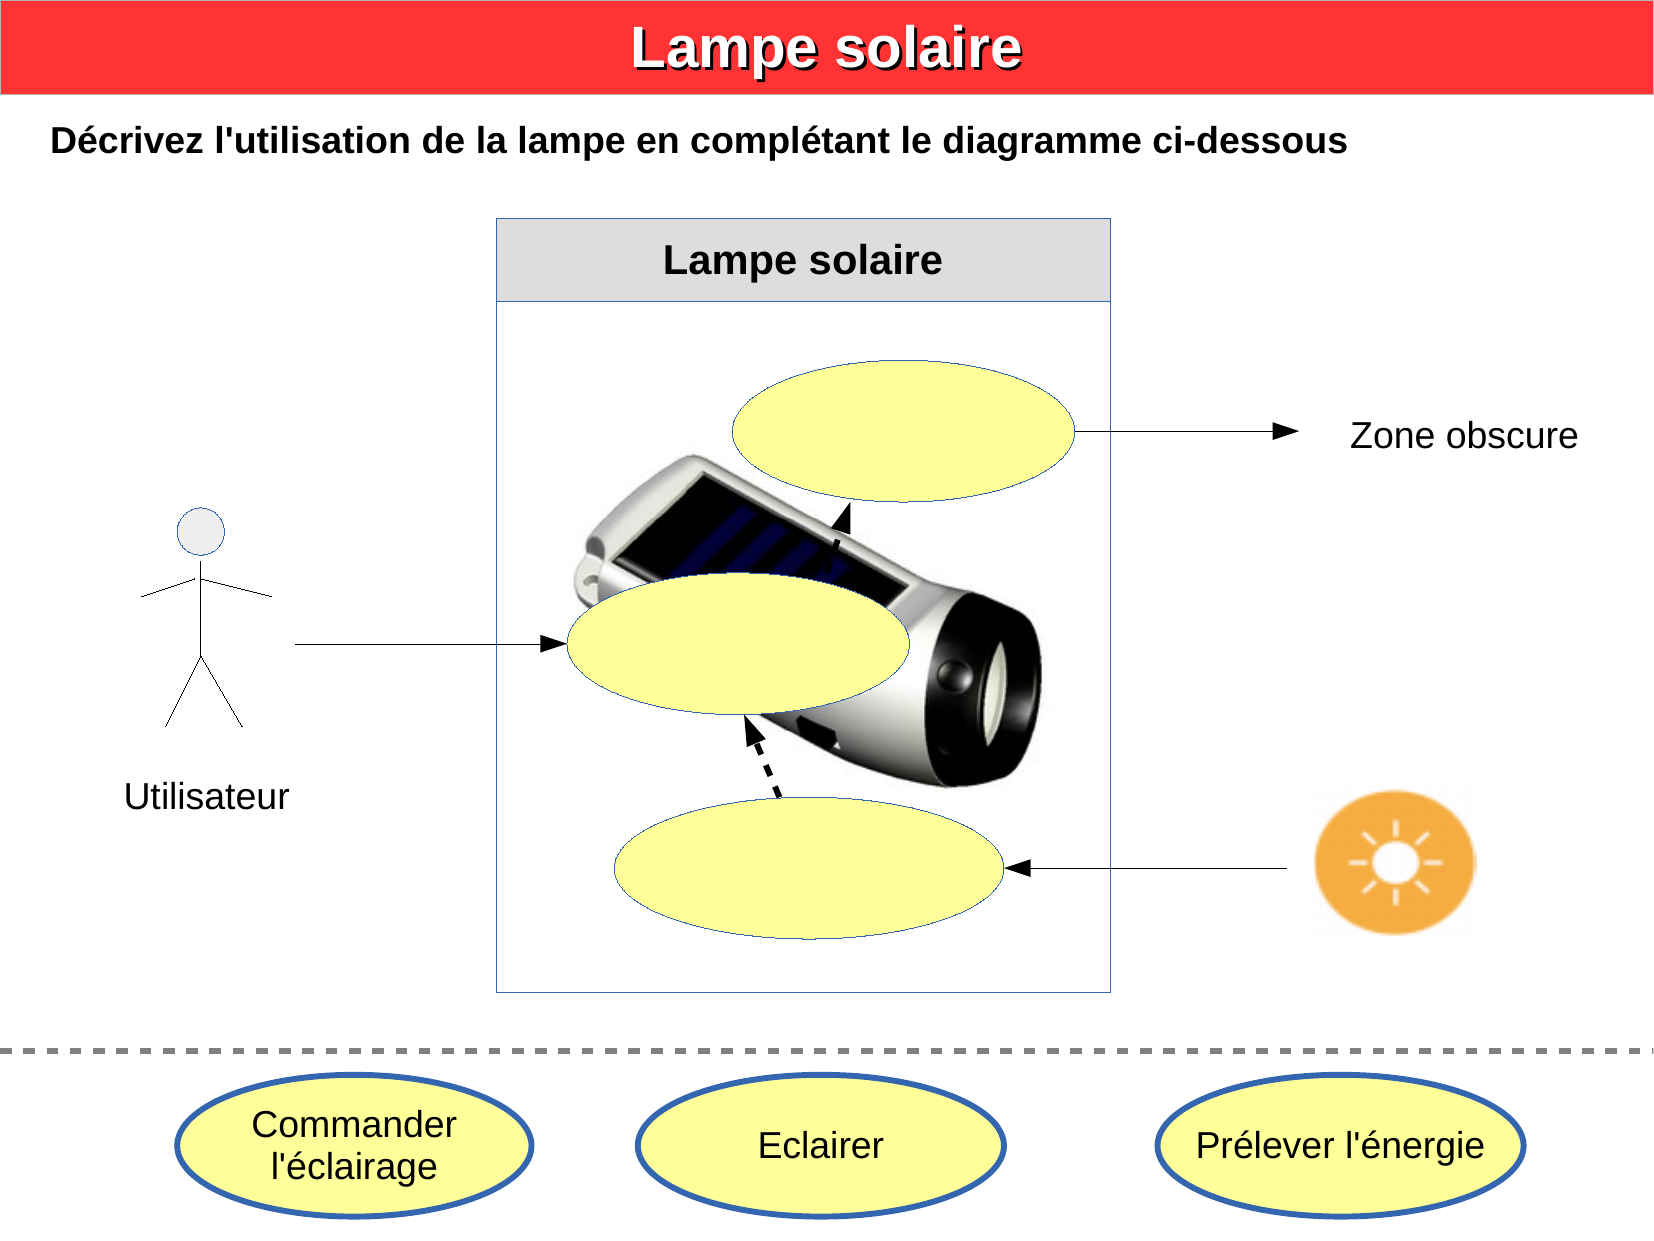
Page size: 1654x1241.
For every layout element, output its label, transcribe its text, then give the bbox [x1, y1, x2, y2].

text_box [177, 507, 225, 556]
text_box [614, 797, 1004, 940]
text_box Commander l'éclairage [177, 1074, 532, 1217]
picture [566, 442, 1052, 798]
text_box Zone obscure [1311, 407, 1619, 465]
text_box Eclairer [637, 1074, 1004, 1217]
text_box [732, 360, 1075, 503]
text_box Lampe solaire [0, 0, 1654, 95]
text_box Lampe solaire [496, 218, 1111, 302]
text_box Décrivez l'utilisation de la lampe en complétant le diagramme ci-dessous [35, 111, 1548, 170]
picture [1314, 785, 1477, 939]
text_box Utilisateur [82, 767, 331, 825]
text_box [566, 572, 910, 715]
text_box Prélever l'énergie [1157, 1074, 1524, 1217]
